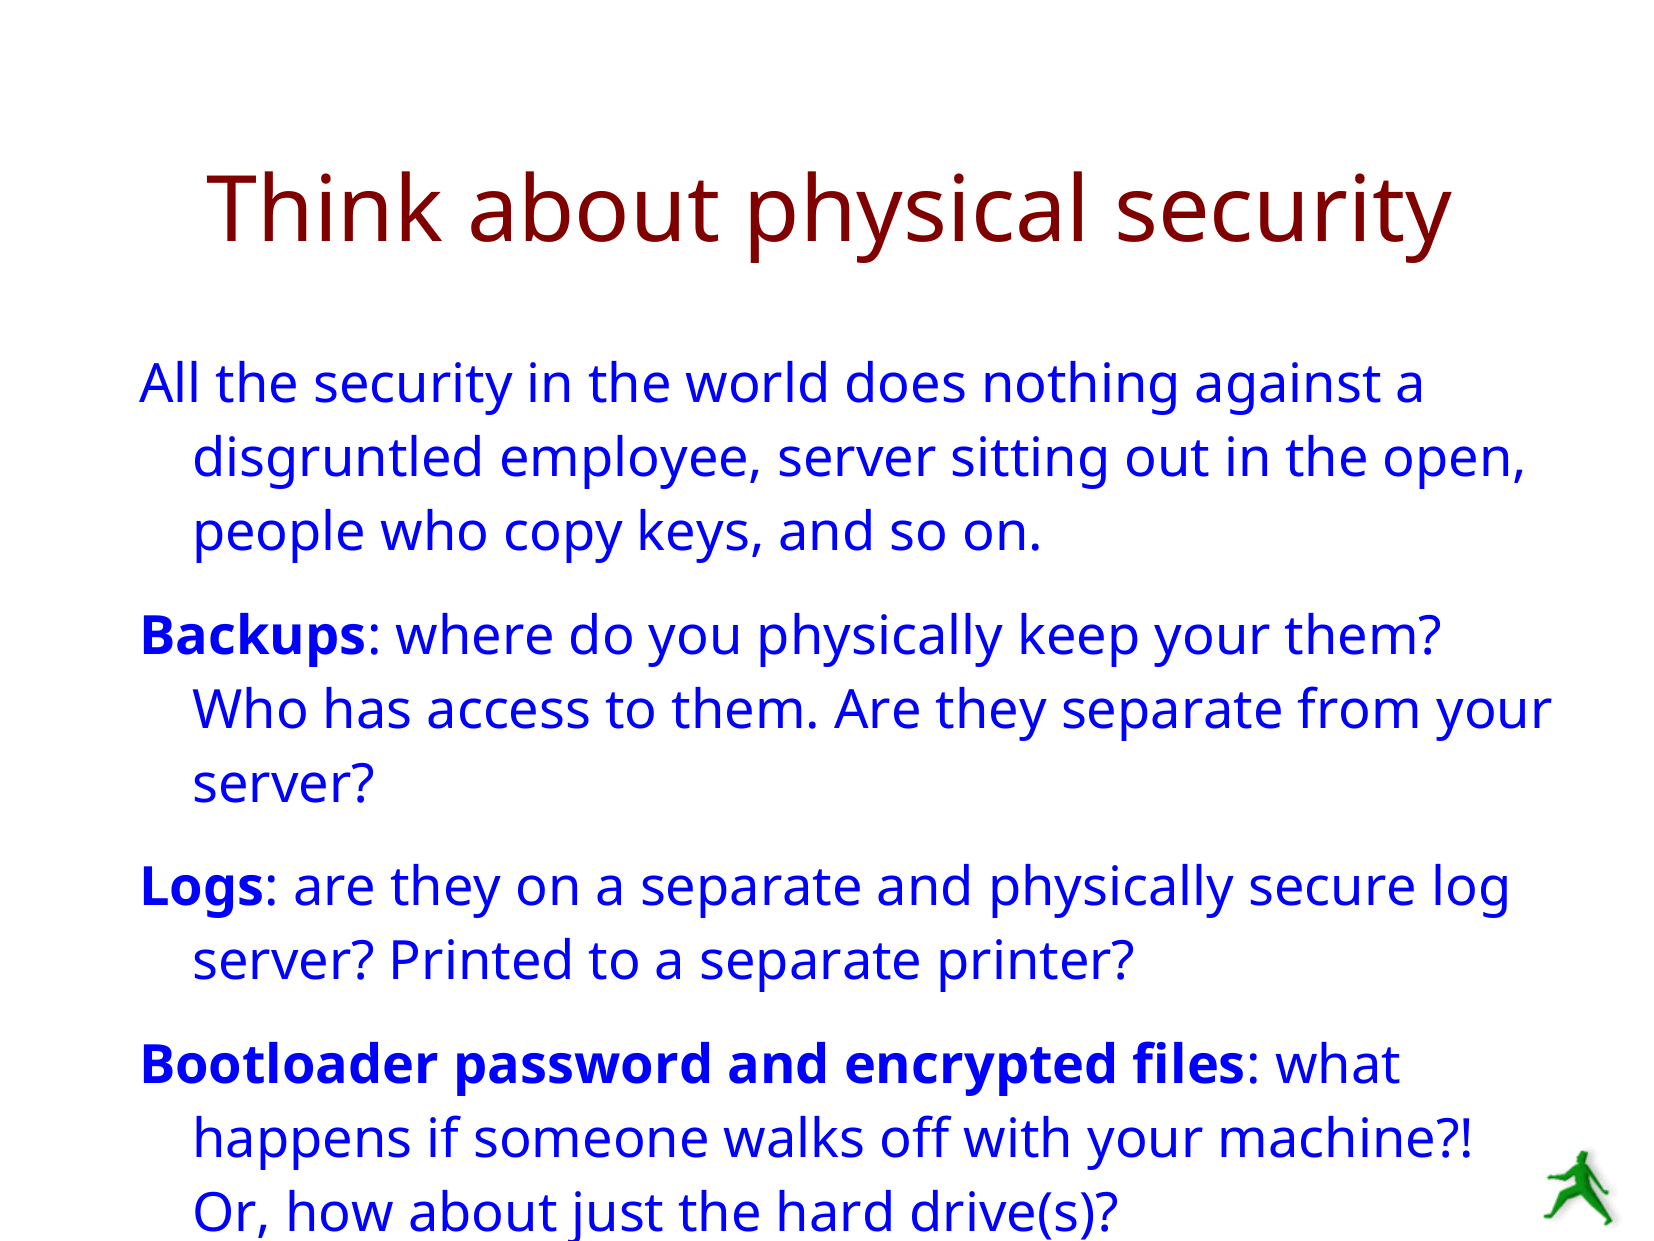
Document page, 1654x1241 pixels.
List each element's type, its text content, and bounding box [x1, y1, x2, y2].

title Think about physical security [87, 97, 1572, 316]
list All the security in the world does nothing against a disgruntled employee, server sitting out in the open, people who copy keys, and so on. Backups: where do you physically keep your them? Who has access to them. Are they separate from your server? Logs: are they on a separate and physically secure log server? Printed to a separate printer? Bootloader password and encrypted files: what happens if someone walks off with your machine?! Or, how about just the hard drive(s)? Physical access = total access [121, 344, 1560, 1207]
picture [1541, 1135, 1633, 1228]
